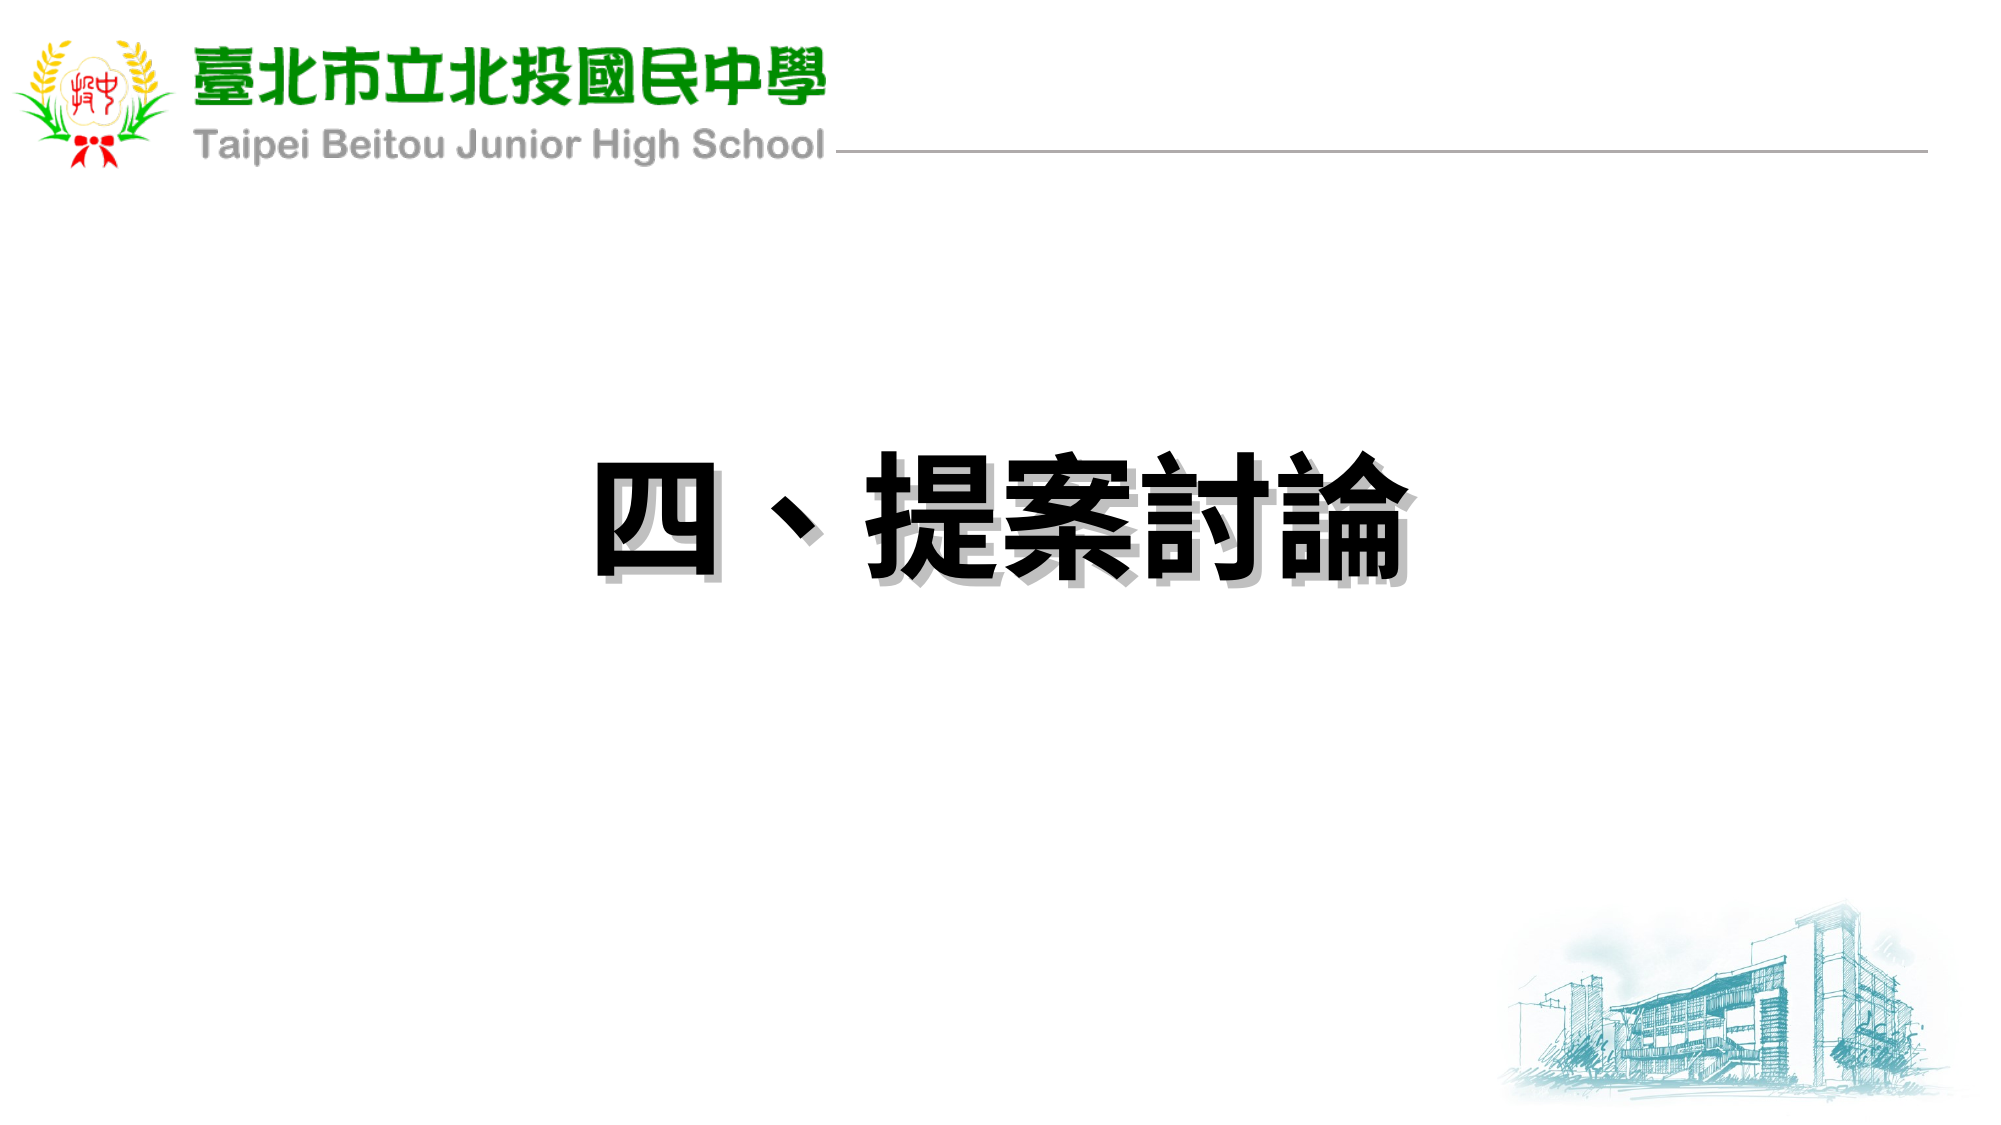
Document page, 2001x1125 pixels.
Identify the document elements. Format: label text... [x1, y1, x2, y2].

list 四、提案討論 [137, 423, 1863, 893]
